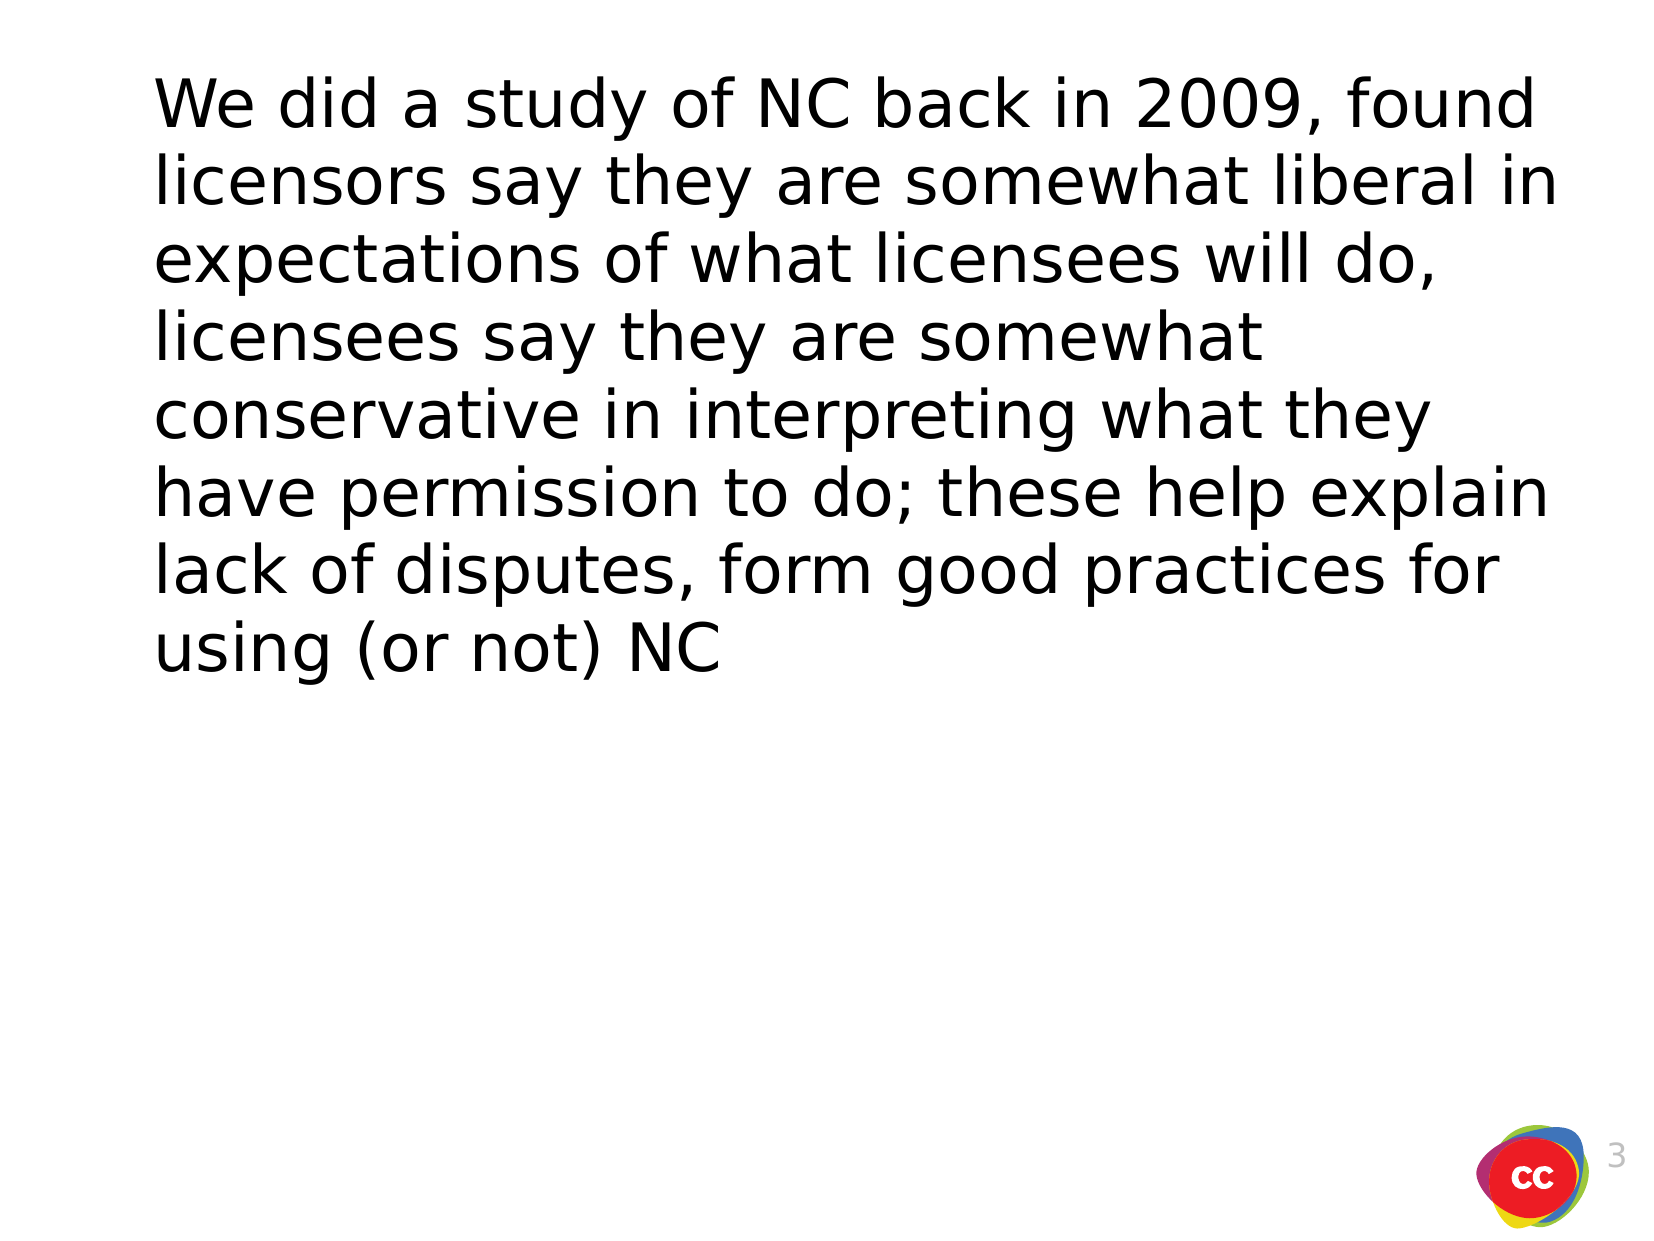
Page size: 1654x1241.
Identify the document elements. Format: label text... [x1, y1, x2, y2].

list We did a study of NC back in 2009, found licensors say they are somewhat liberal in expectations of what licensees will do, licensees say they are somewhat conservative in interpreting what they have permission to do; these help explain lack of disputes, form good practices for using (or not) NC [82, 65, 1571, 1062]
